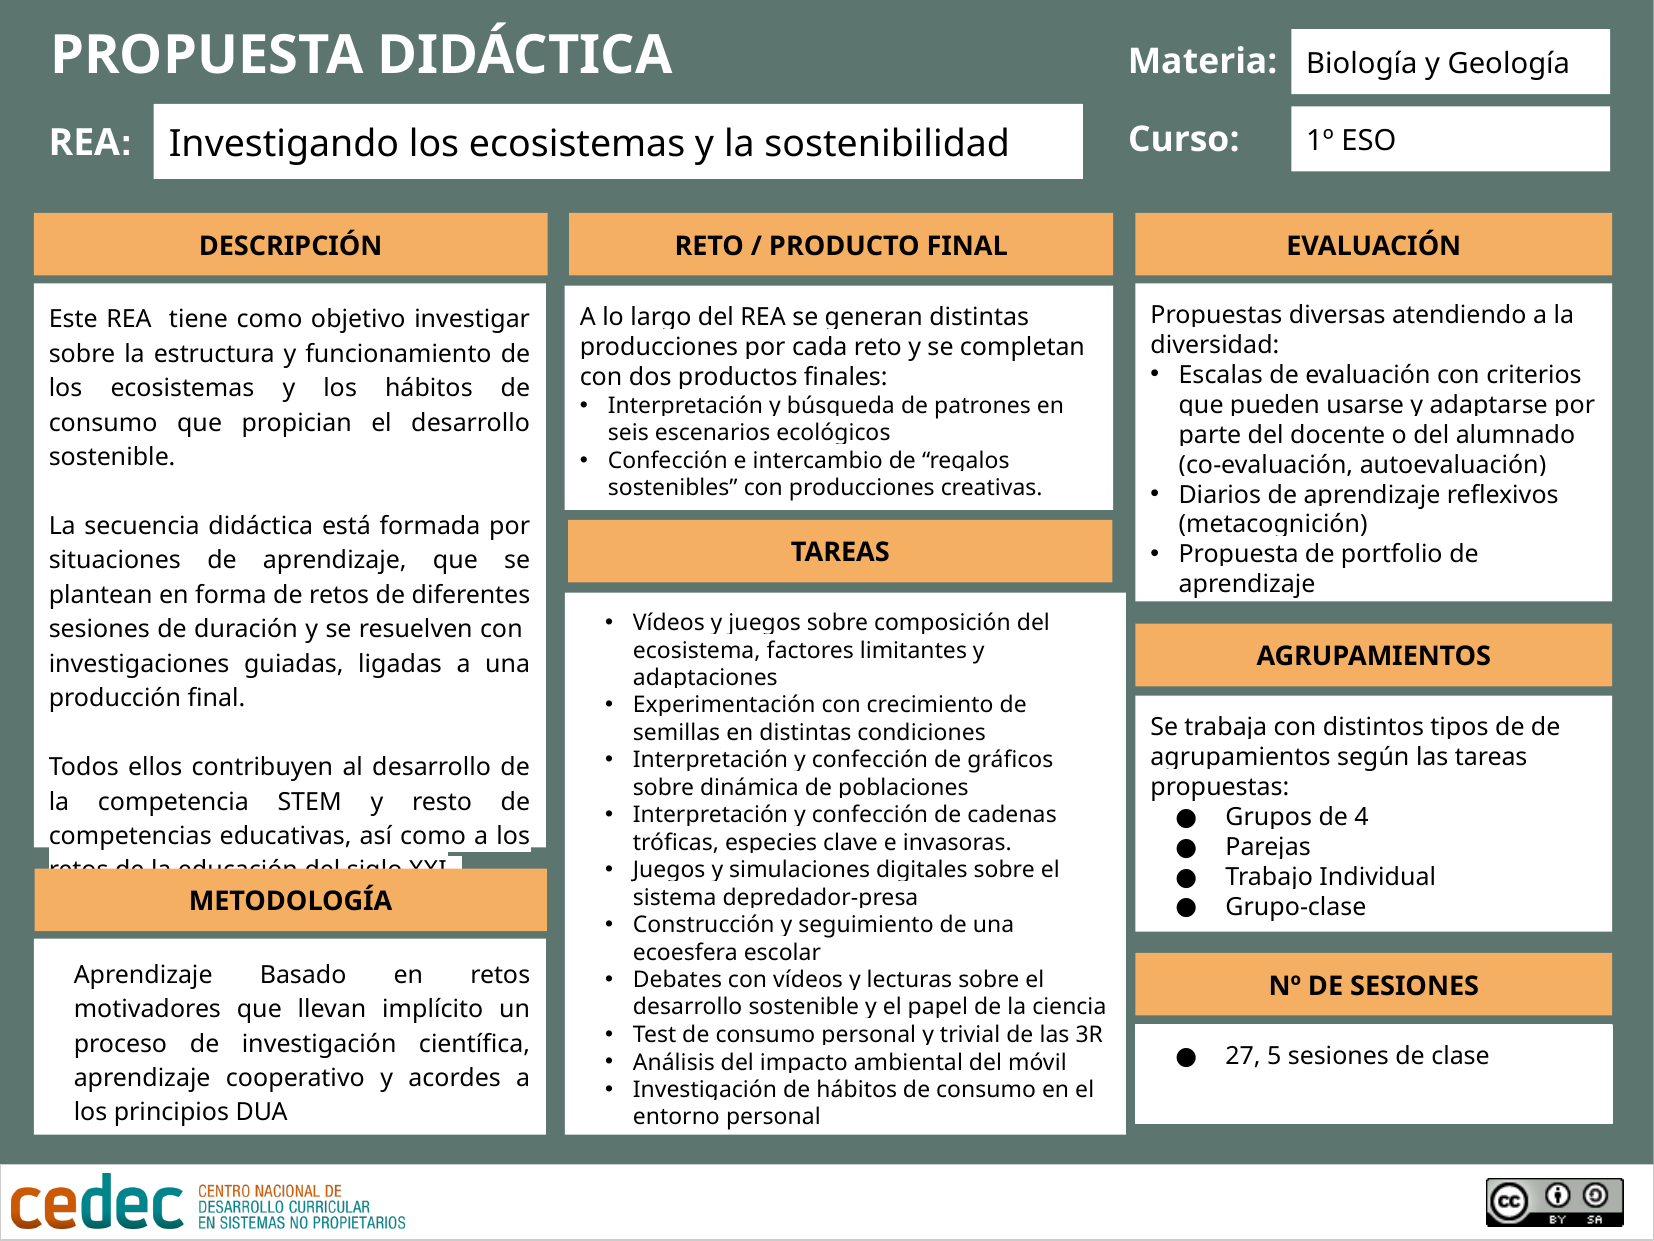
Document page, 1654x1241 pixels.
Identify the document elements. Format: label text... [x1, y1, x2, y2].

picture [11, 1173, 405, 1229]
text_box Propuestas diversas atendiendo a la diversidad: Escalas de evaluación con criterios que pueden usarse y adaptarse por parte del docente o del alumnado (co-evaluación, autoevaluación) Diarios de aprendizaje reflexivos (metacognición) Propuesta de portfolio de aprendizaje [1135, 283, 1613, 602]
text_box Aprendizaje Basado en retos motivadores que llevan implícito un proceso de investigación científica, aprendizaje cooperativo y acordes a los principios DUA [33, 938, 546, 1135]
text_box Curso: [1113, 109, 1303, 173]
text_box DESCRIPCIÓN [33, 212, 548, 276]
text_box Este REA tiene como objetivo investigar sobre la estructura y funcionamiento de los ecosistemas y los hábitos de consumo que propician el desarrollo sostenible. La secuencia didáctica está formada por situaciones de aprendizaje, que se plantean en forma de retos de diferentes sesiones de duración y se resuelven con investigaciones guiadas, ligadas a una producción final. Todos ellos contribuyen al desarrollo de la competencia STEM y resto de competencias educativas, así como a los retos de la educación del siglo XXI. [33, 283, 546, 848]
text_box Se trabaja con distintos tipos de de agrupamientos según las tareas propuestas: Grupos de 4 Parejas Trabajo Individual Grupo-clase [1135, 695, 1613, 932]
text_box REA: [33, 110, 153, 174]
text_box Nº DE SESIONES [1135, 952, 1613, 1016]
text_box 27, 5 sesiones de clase [1135, 1024, 1613, 1124]
text_box Biología y Geología [1291, 29, 1611, 95]
text_box RETO / PRODUCTO FINAL [569, 212, 1114, 276]
text_box A lo largo del REA se generan distintas producciones por cada reto y se completan con dos productos finales: Interpretación y búsqueda de patrones en seis escenarios ecológicos Confección e intercambio de “regalos sostenibles” con producciones creativas. [564, 285, 1114, 510]
text_box [0, 1164, 1654, 1241]
text_box 1º ESO [1291, 106, 1611, 172]
text_box METODOLOGÍA [34, 868, 547, 932]
text_box PROPUESTA DIDÁCTICA [35, 11, 1027, 110]
text_box Materia: [1113, 30, 1291, 94]
text_box EVALUACIÓN [1135, 212, 1613, 276]
text_box Investigando los ecosistemas y la sostenibilidad [153, 103, 1083, 179]
text_box TAREAS [568, 519, 1113, 583]
picture [1486, 1178, 1624, 1227]
text_box Vídeos y juegos sobre composición del ecosistema, factores limitantes y adaptaciones Experimentación con crecimiento de semillas en distintas condiciones Interpretación y confección de gráficos sobre dinámica de poblaciones Interpretación y confección de cadenas tróficas, especies clave e invasoras. Juegos y simulaciones digitales sobre el sistema depredador-presa Construcción y seguimiento de una ecoesfera escolar Debates con vídeos y lecturas sobre el desarrollo sostenible y el papel de la ciencia Test de consumo personal y trivial de las 3R Análisis del impacto ambiental del móvil Investigación de hábitos de consumo en el entorno personal [564, 592, 1126, 1135]
text_box AGRUPAMIENTOS [1135, 623, 1613, 687]
